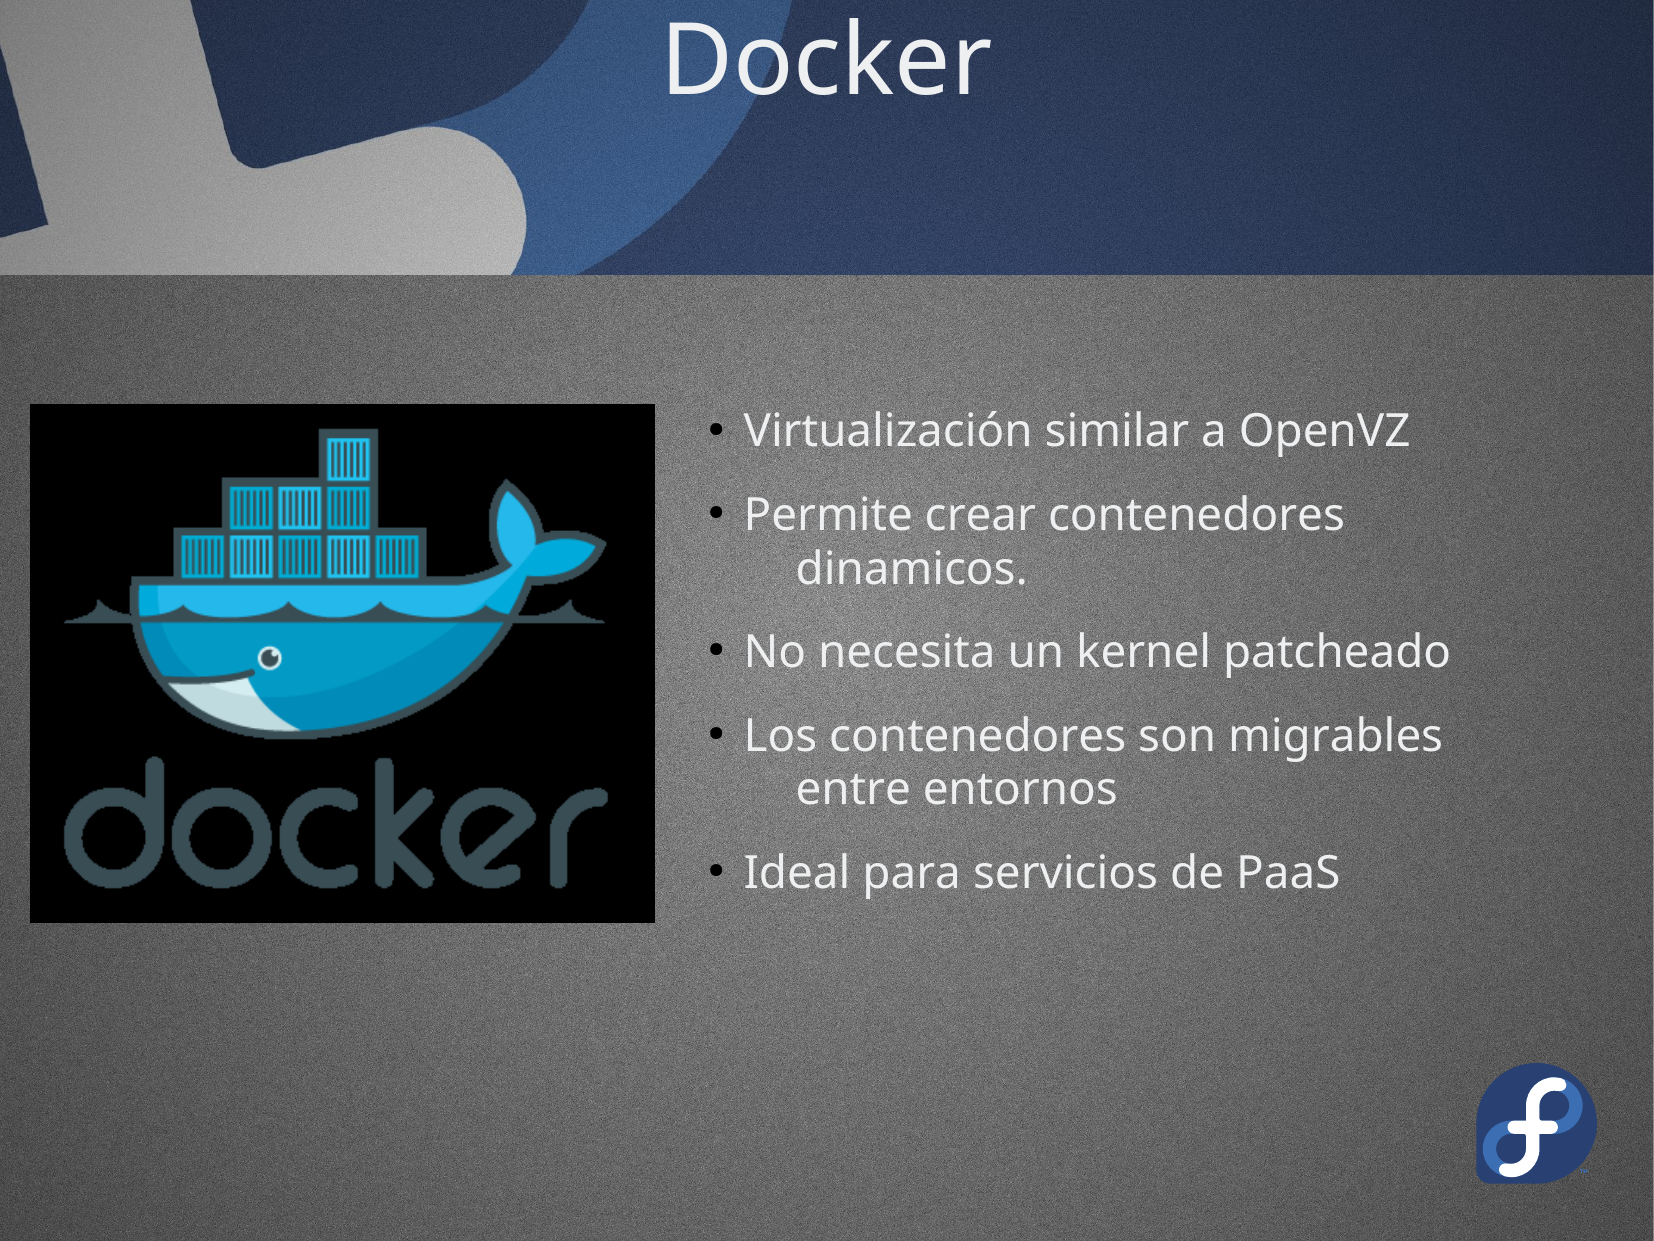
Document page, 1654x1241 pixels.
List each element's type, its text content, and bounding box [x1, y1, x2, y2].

text_box Virtualización similar a OpenVZ Permite crear contenedores dinamicos. No necesita un kernel patcheado Los contenedores son migrables entre entornos Ideal para servicios de PaaS [689, 402, 1516, 1021]
picture [0, 0, 1654, 1241]
text_box Docker [88, 0, 1565, 237]
